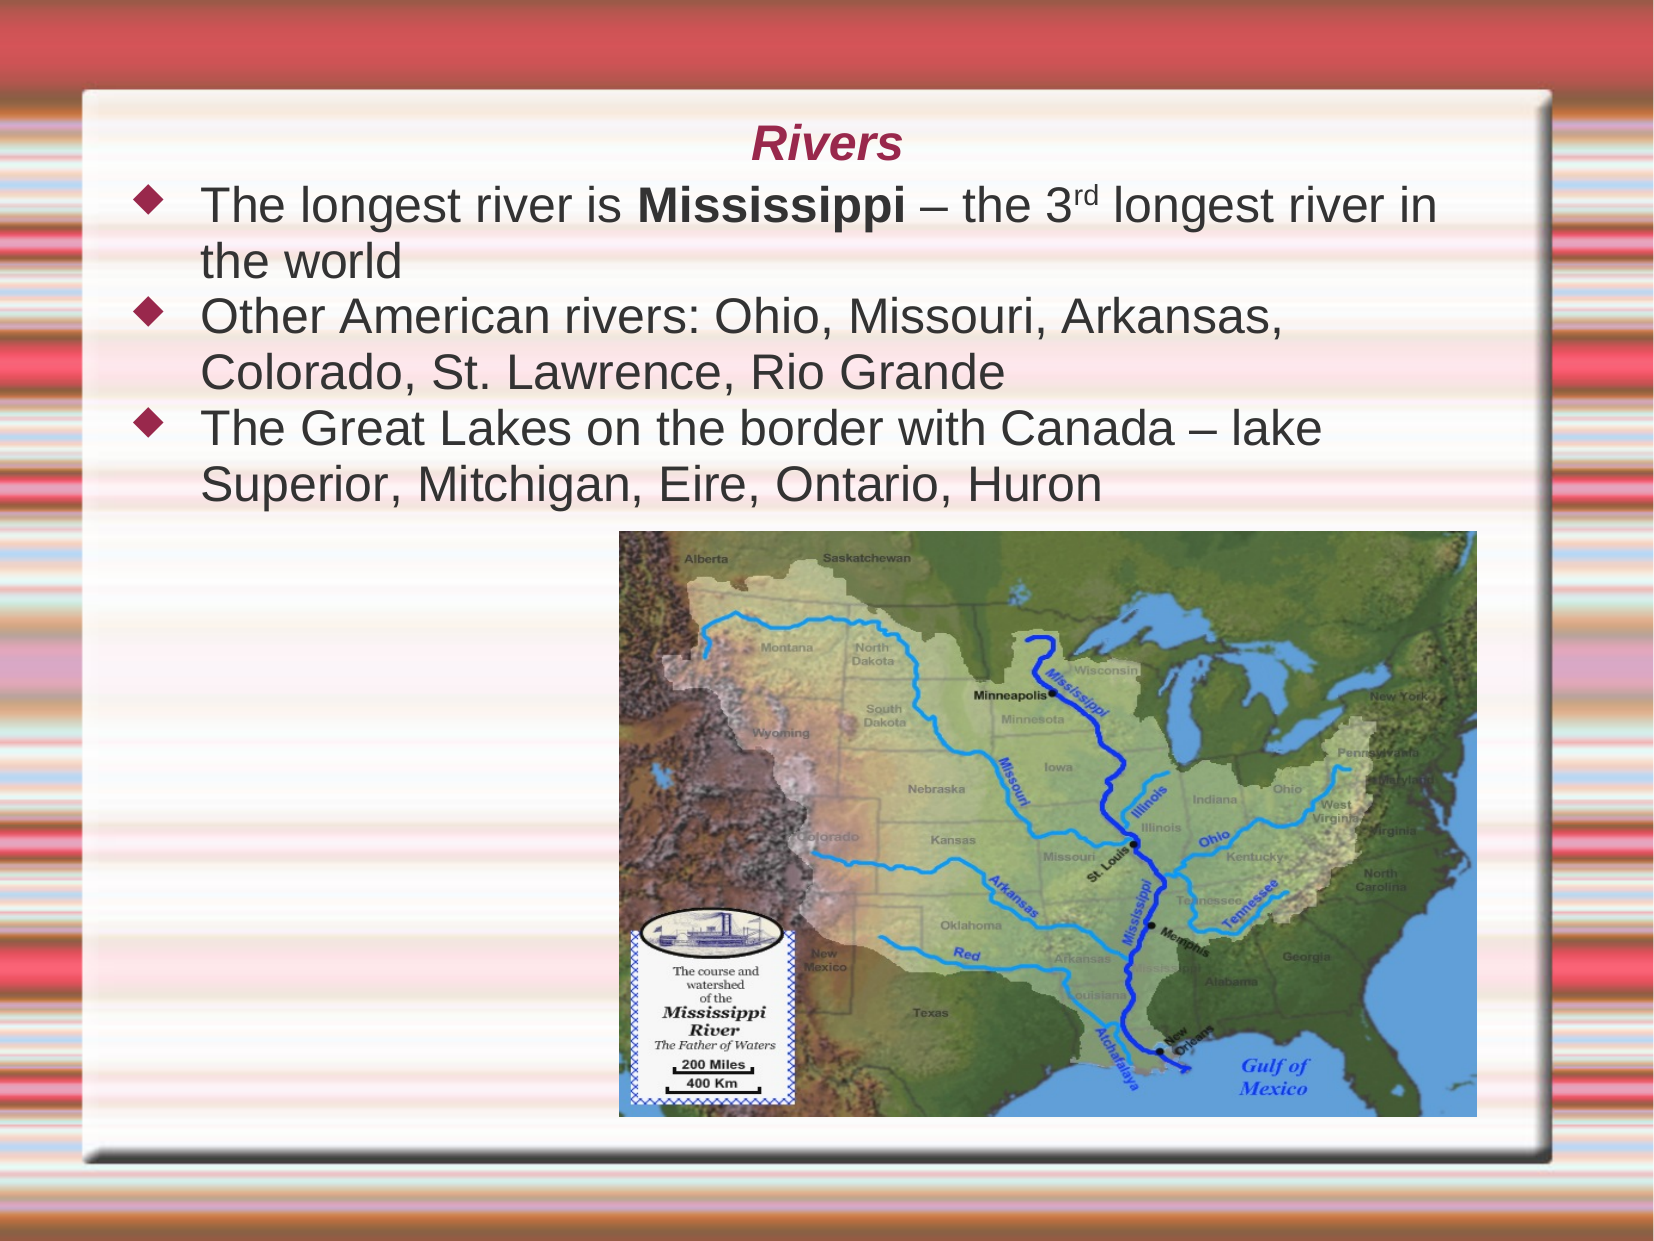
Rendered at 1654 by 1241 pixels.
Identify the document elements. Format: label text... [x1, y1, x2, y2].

picture [0, 0, 1654, 1241]
title Rivers [121, 50, 1534, 237]
list The longest river is Mississippi – the 3rd longest river in the world Other American rivers: Ohio, Missouri, Arkansas, Colorado, St. Lawrence, Rio Grande The Great Lakes on the border with Canada – lake Superior, Mitchigan, Eire, Ontario, Huron [118, 177, 1500, 959]
